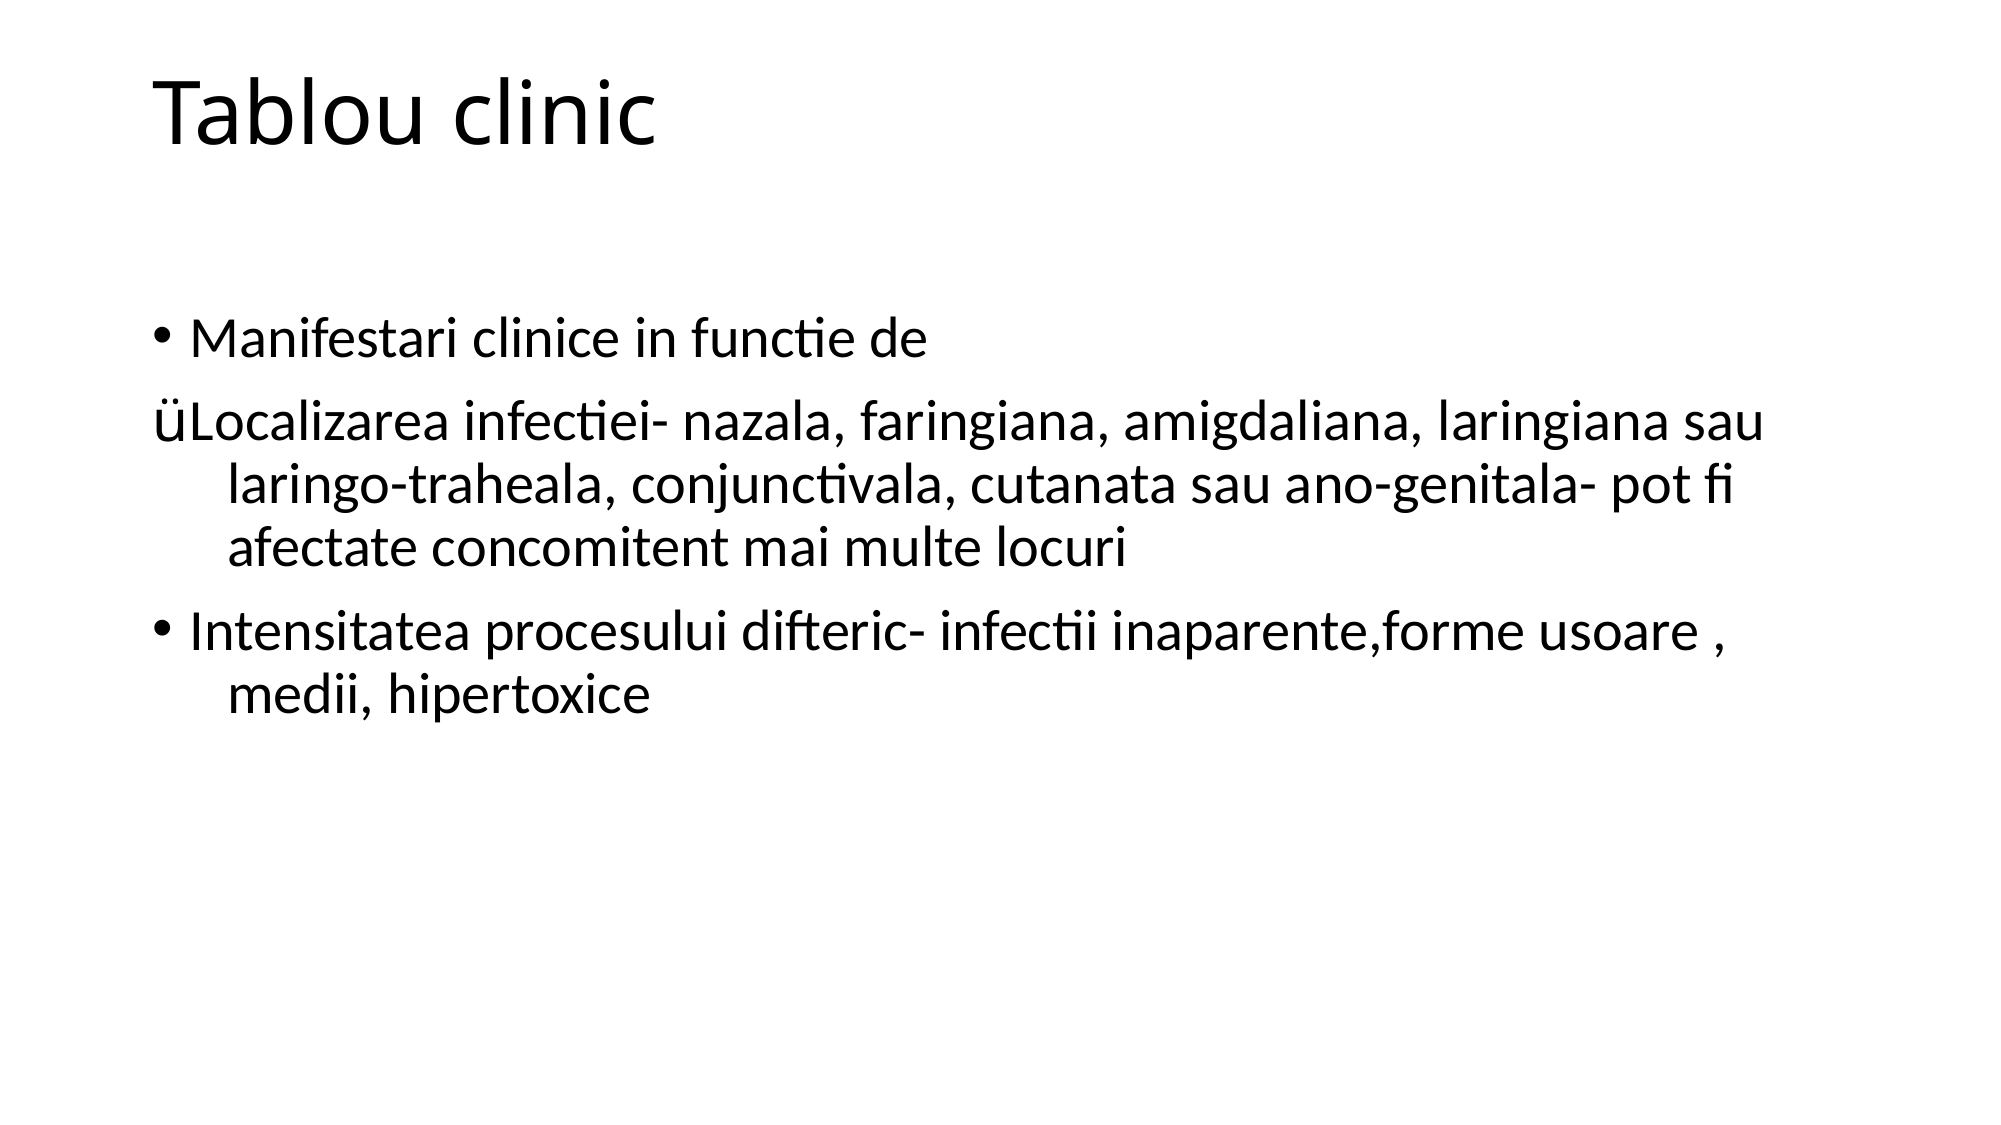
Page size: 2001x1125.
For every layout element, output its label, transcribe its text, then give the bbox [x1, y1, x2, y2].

list Manifestari clinice in functie de Localizarea infectiei- nazala, faringiana, amigdaliana, laringiana sau laringo-traheala, conjunctivala, cutanata sau ano-genitala- pot fi afectate concomitent mai multe locuri Intensitatea procesului difteric- infectii inaparente,forme usoare , medii, hipertoxice [137, 299, 1863, 1014]
title Tablou clinic [137, 59, 1863, 278]
